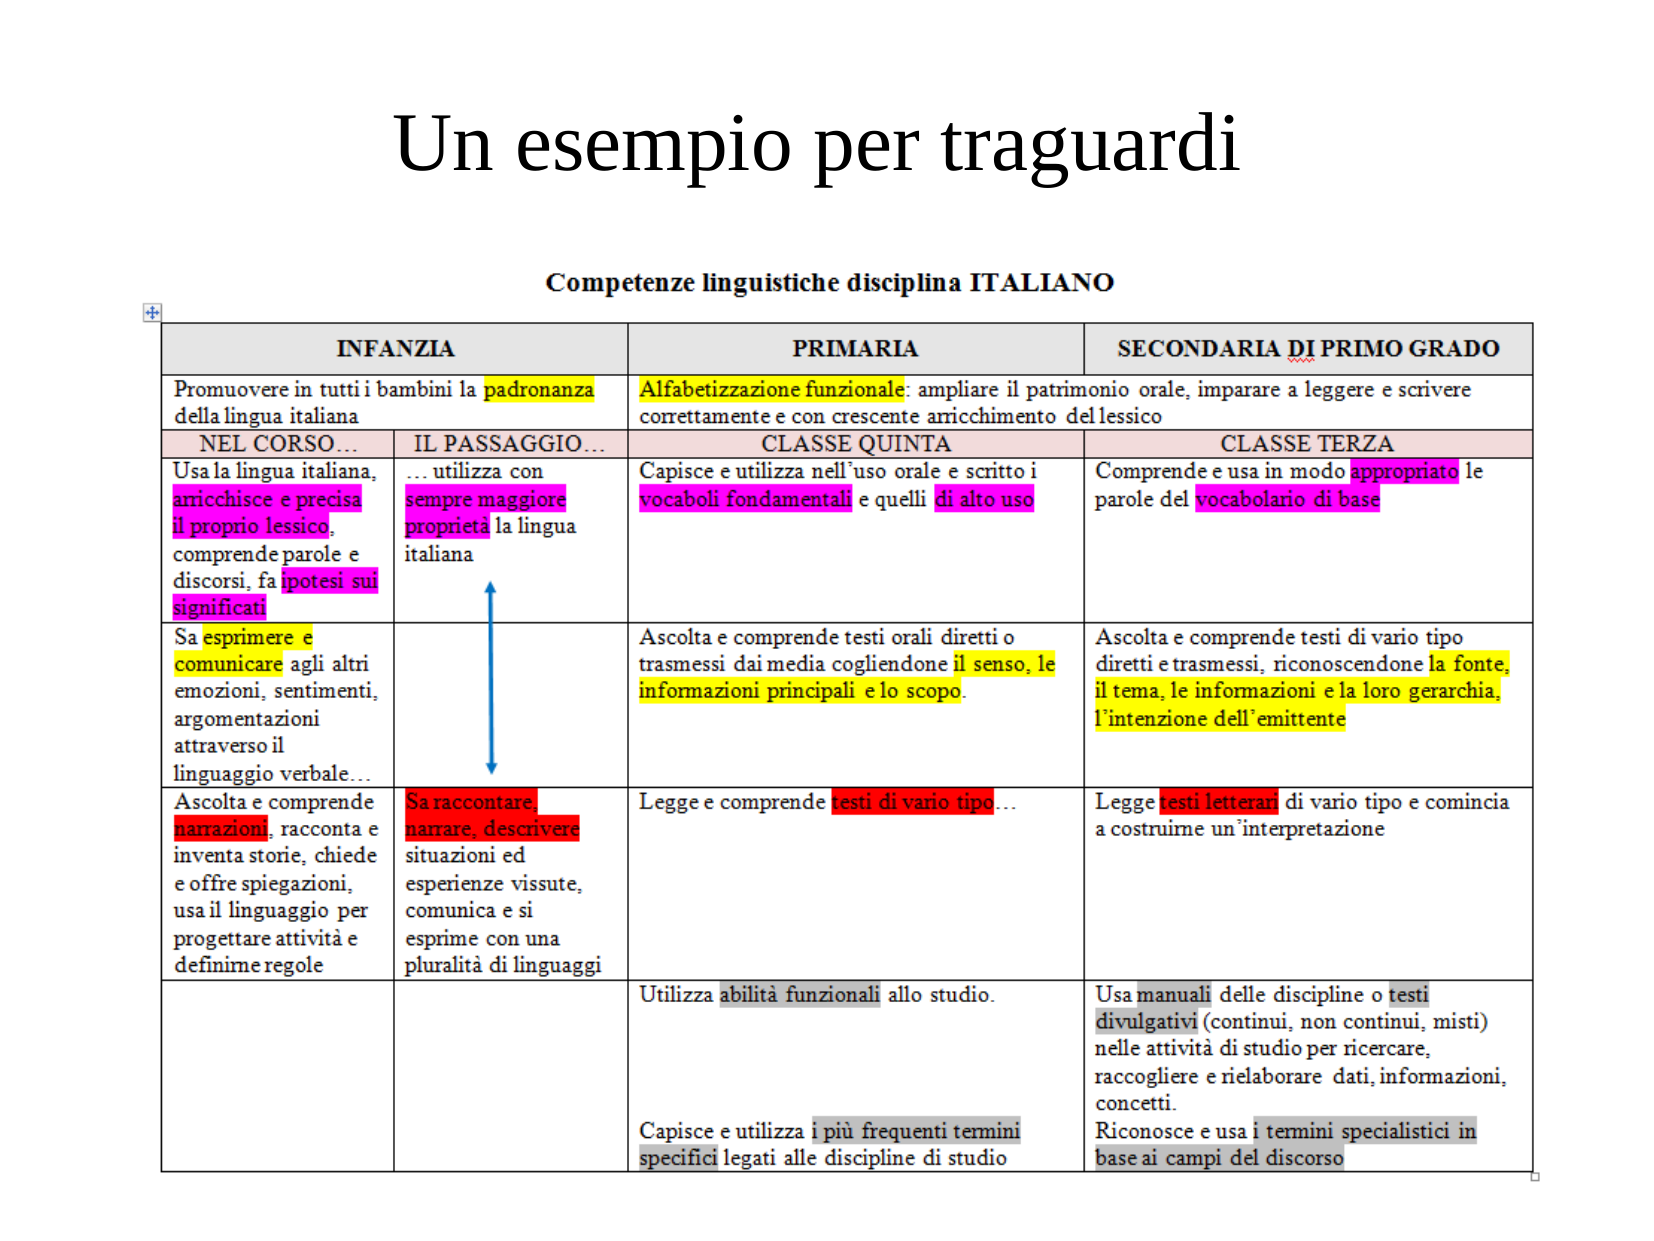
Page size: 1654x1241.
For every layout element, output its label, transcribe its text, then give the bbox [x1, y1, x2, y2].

picture [67, 192, 1595, 1229]
text_box Un esempio per traguardi [377, 47, 1279, 192]
